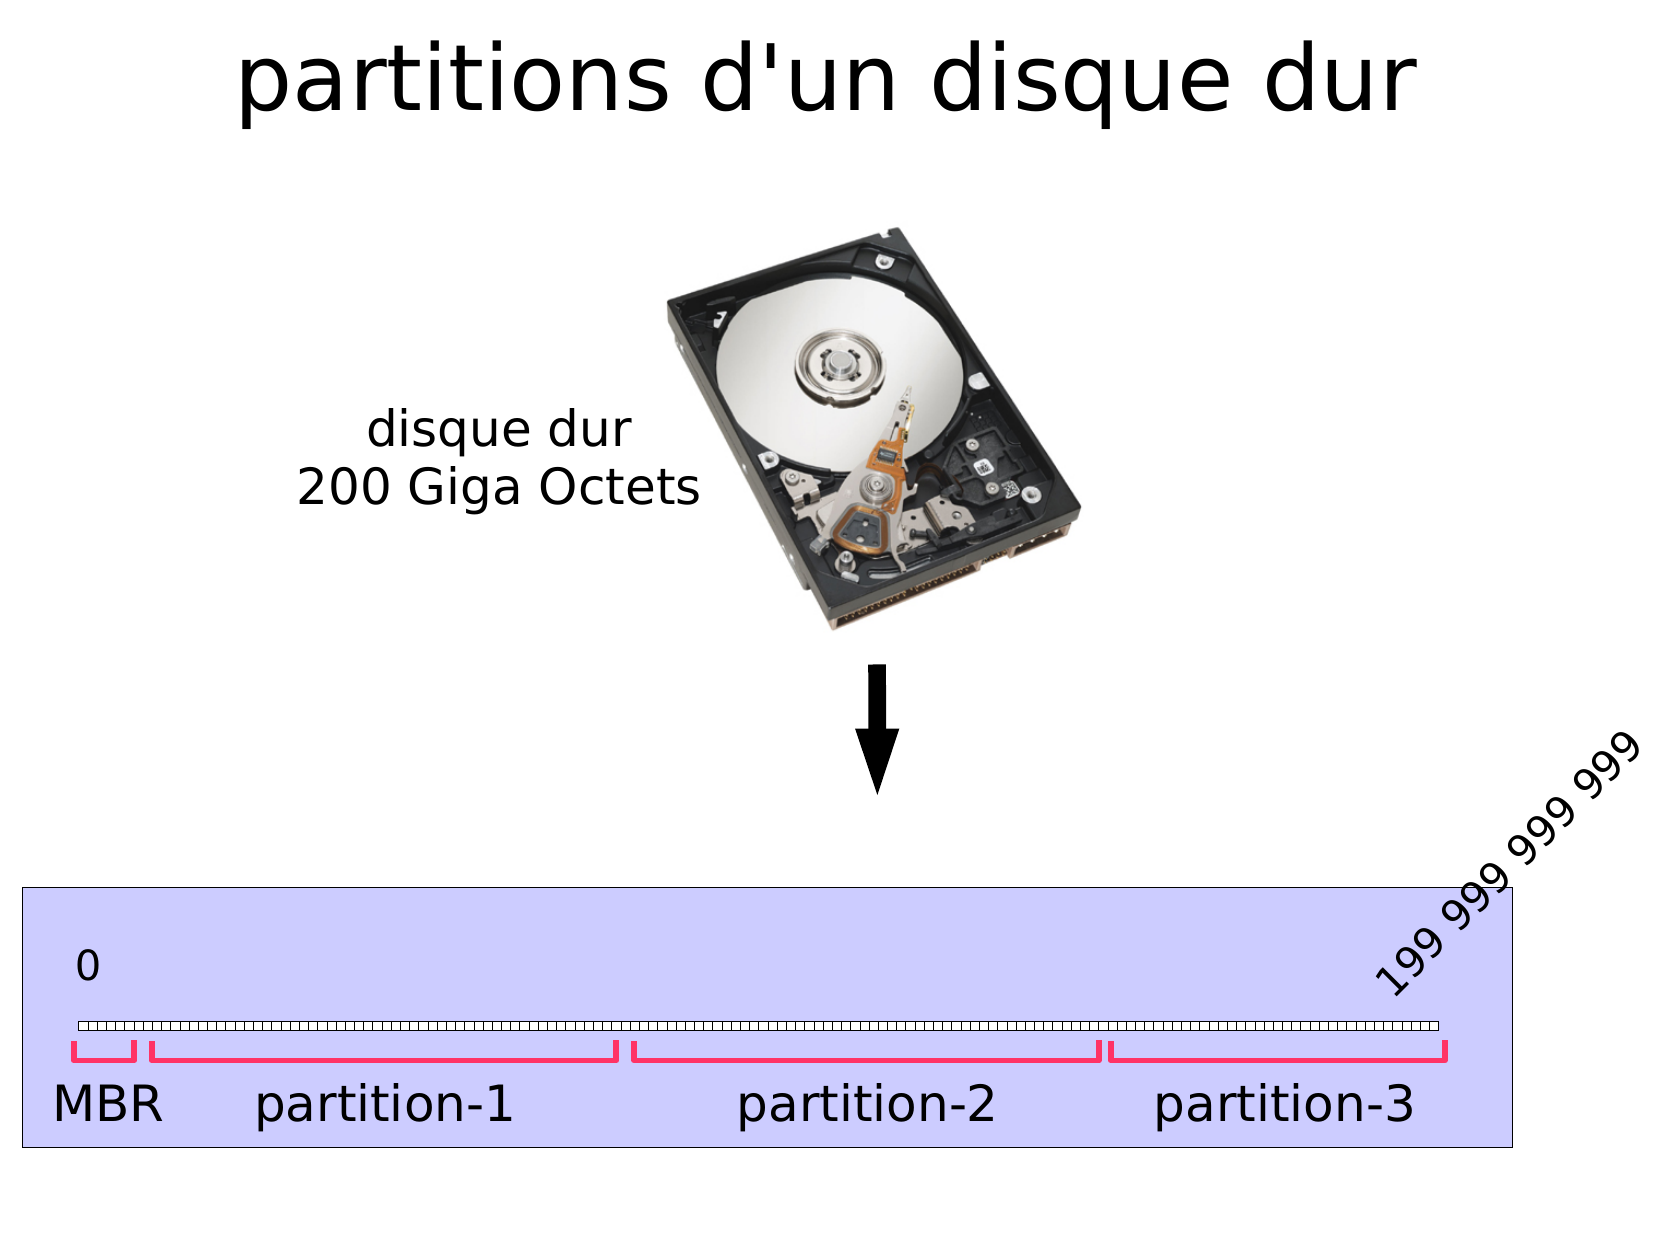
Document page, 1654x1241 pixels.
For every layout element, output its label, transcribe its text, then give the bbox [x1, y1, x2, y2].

text_box partition-2 [736, 1074, 999, 1134]
text_box partition-1 [254, 1074, 517, 1134]
text_box 199 999 999 999 [1366, 719, 1654, 1008]
text_box partition-3 [1153, 1074, 1417, 1134]
title partitions d'un disque dur [136, 17, 1518, 140]
text_box [22, 887, 1513, 1148]
text_box 0 [74, 941, 102, 991]
picture [655, 212, 1092, 650]
text_box MBR [52, 1074, 165, 1134]
text_box disque dur 200 Giga Octets [296, 399, 702, 517]
